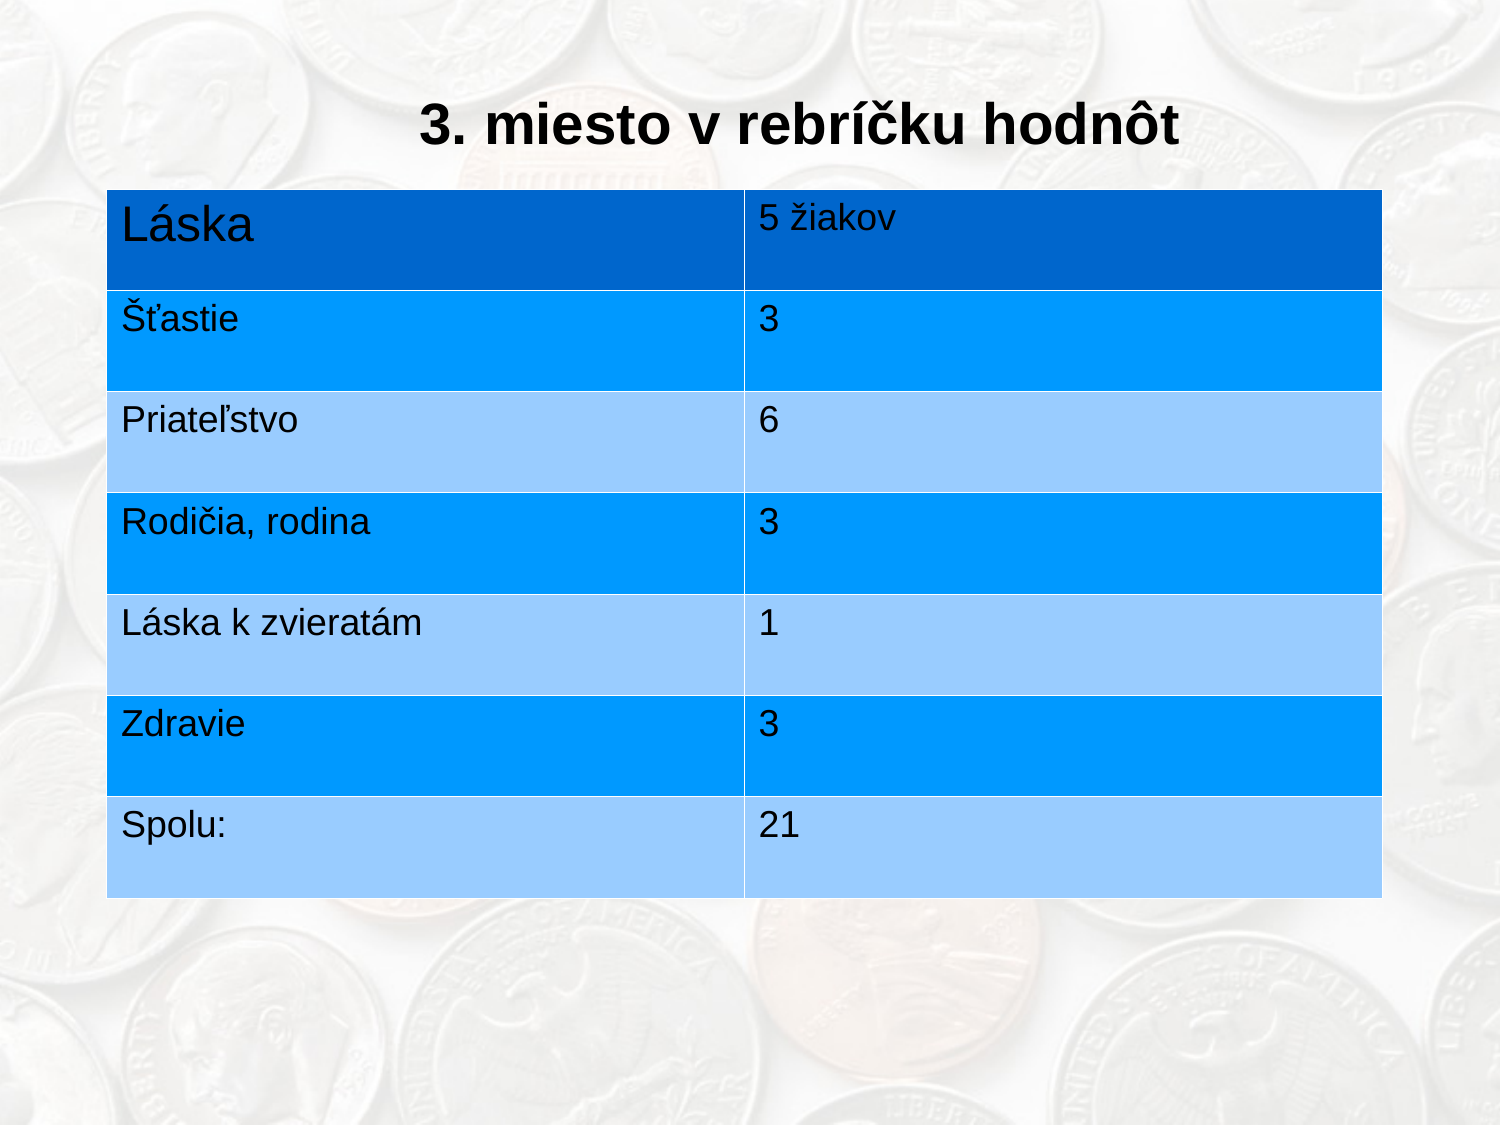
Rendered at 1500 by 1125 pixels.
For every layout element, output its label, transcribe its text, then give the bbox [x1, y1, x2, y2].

table_cell 3 [745, 696, 1382, 796]
table_cell Šťastie [107, 291, 744, 391]
table_header 5 žiakov [745, 190, 1382, 290]
table_cell Rodičia, rodina [107, 493, 744, 594]
title 3. miesto v rebríčku hodnôt [299, 47, 1300, 166]
table_cell 3 [745, 291, 1382, 391]
table_cell Priateľstvo [107, 392, 744, 492]
table_header Láska [107, 190, 744, 290]
table_cell 3 [745, 493, 1382, 594]
table_cell 21 [745, 797, 1382, 898]
table_cell 6 [745, 392, 1382, 492]
table_cell 1 [745, 595, 1382, 695]
table_cell Láska k zvieratám [107, 595, 744, 695]
table_cell Zdravie [107, 696, 744, 796]
table_cell Spolu: [107, 797, 744, 898]
picture [0, 0, 1500, 1125]
